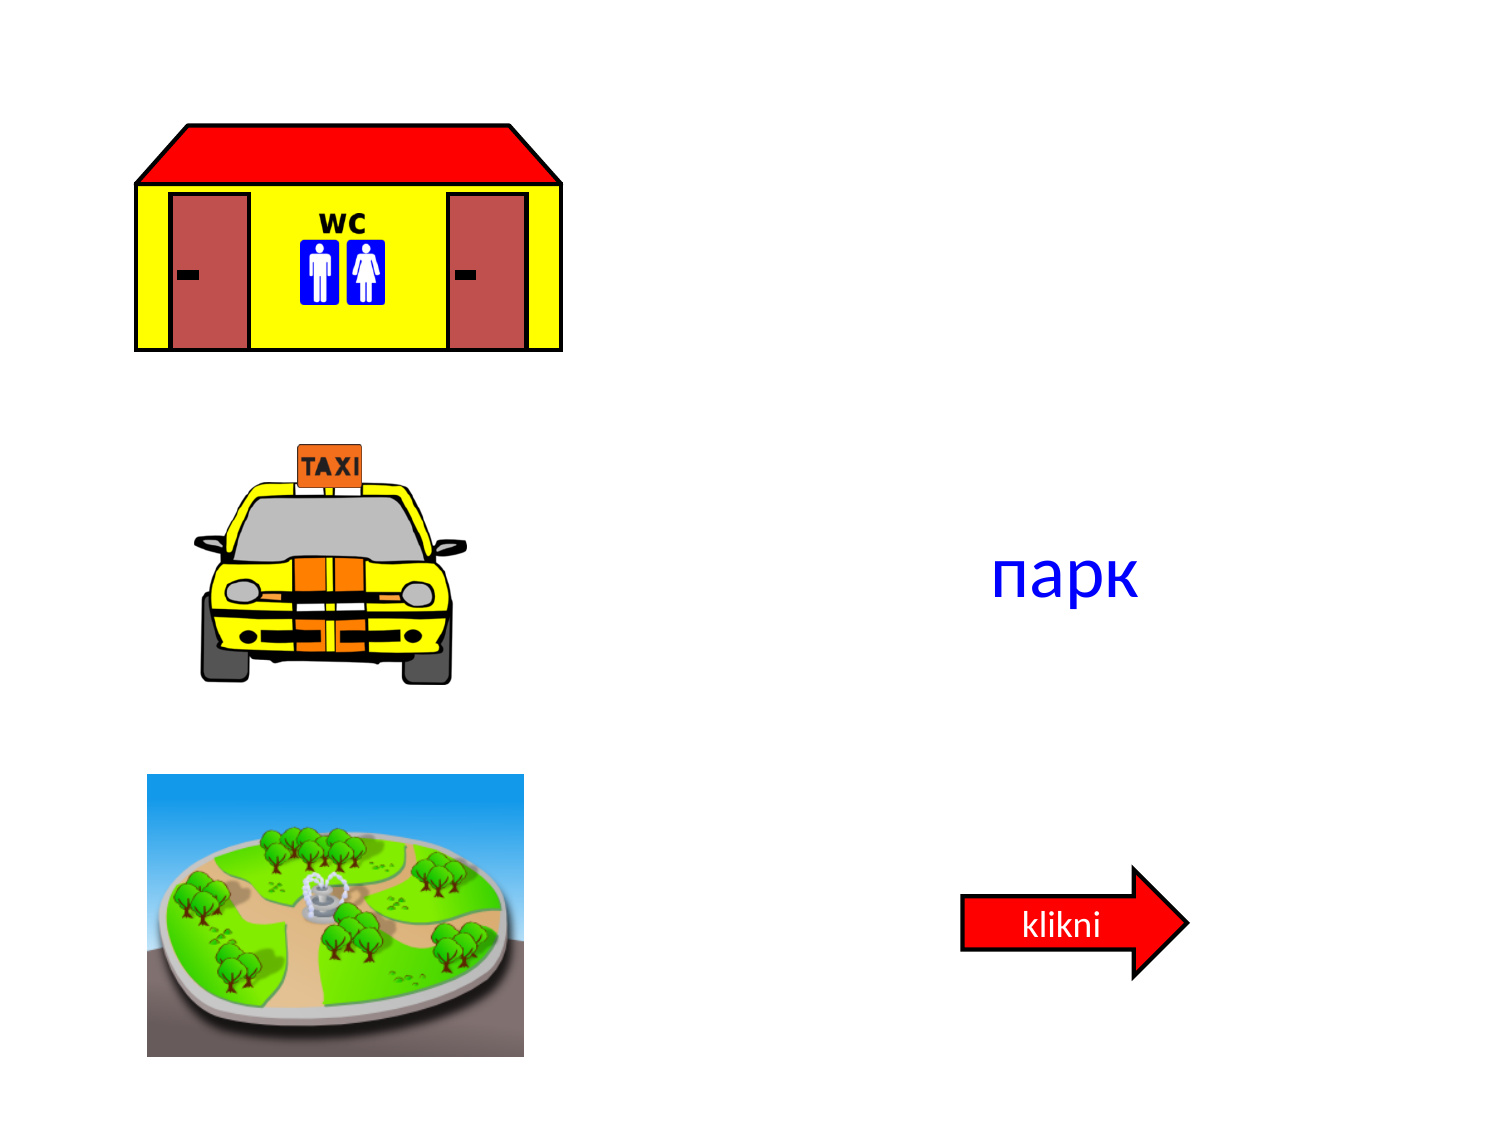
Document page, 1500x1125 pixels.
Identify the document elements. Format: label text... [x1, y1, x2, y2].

picture [300, 213, 385, 305]
picture [147, 774, 524, 1058]
picture [194, 444, 467, 685]
text_box klikni [962, 869, 1188, 977]
text_box парк [975, 515, 1155, 621]
text_box [135, 125, 562, 351]
